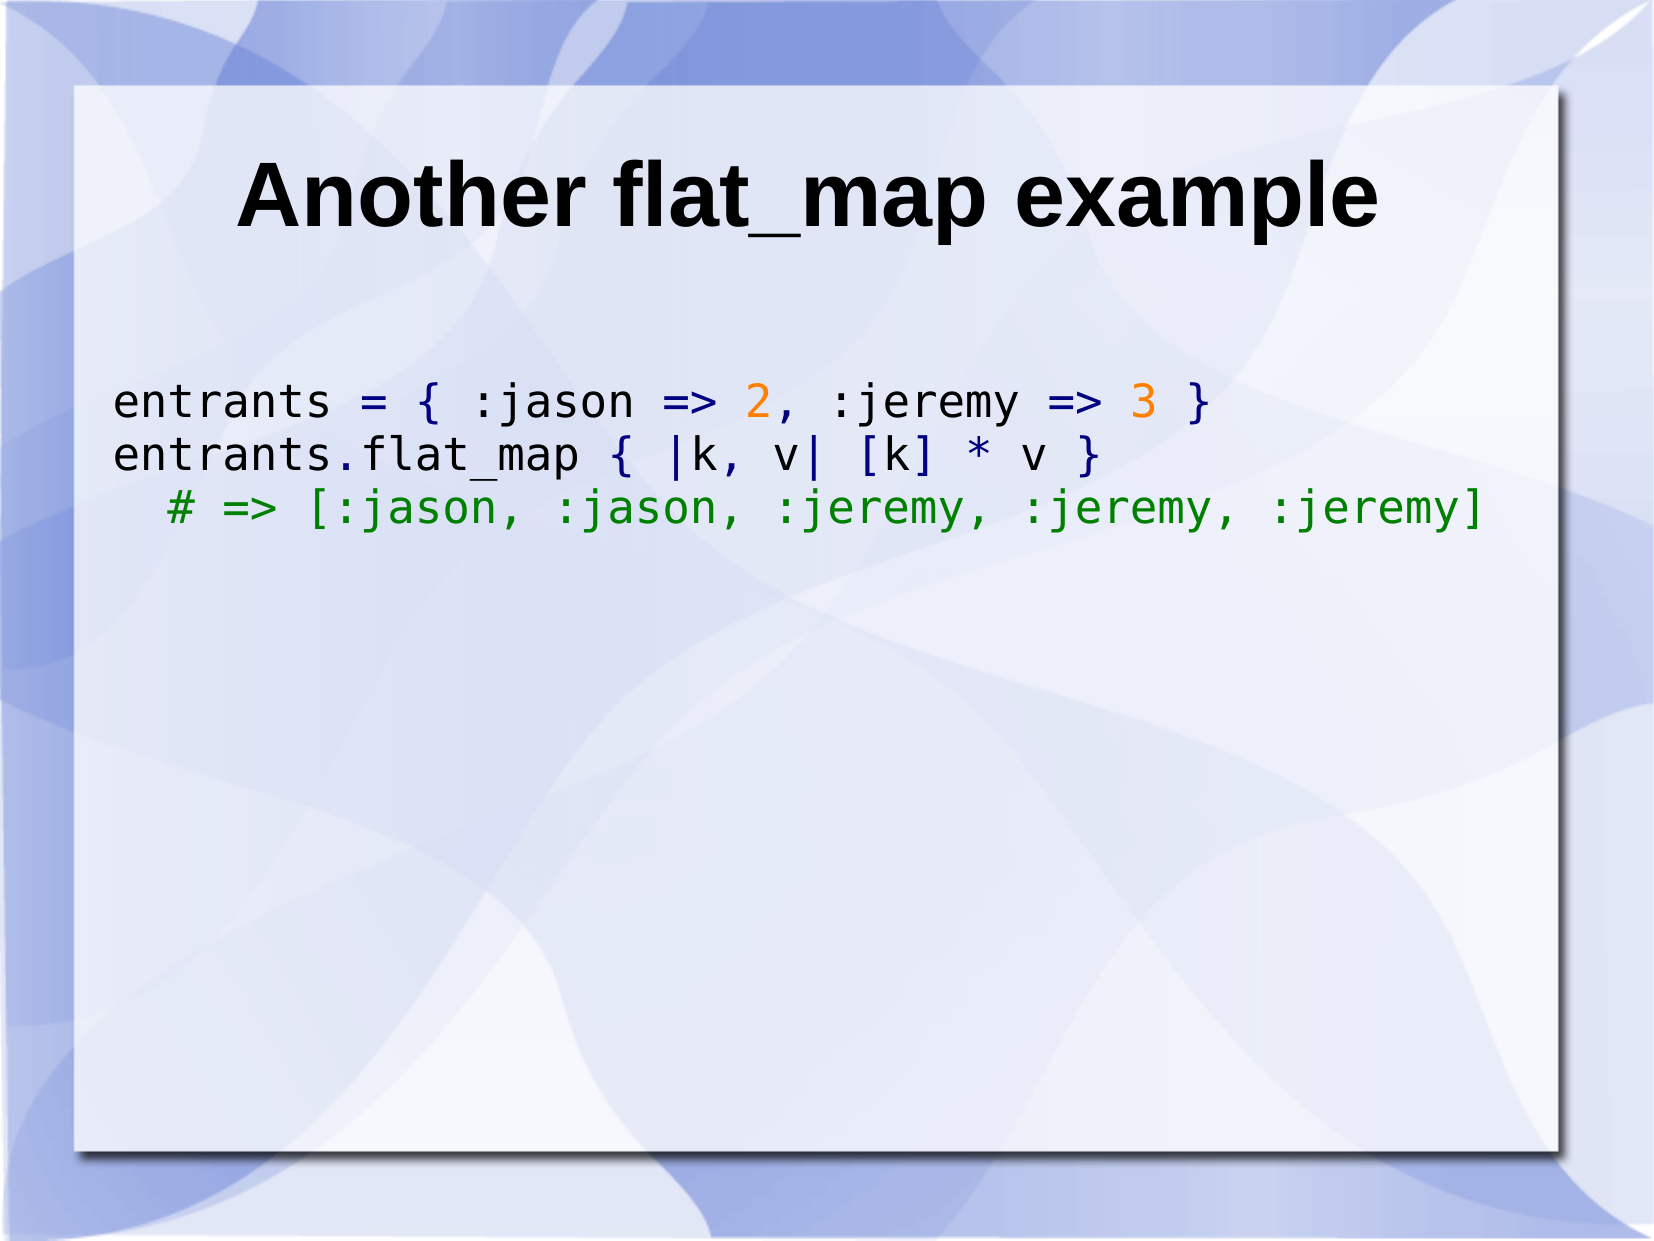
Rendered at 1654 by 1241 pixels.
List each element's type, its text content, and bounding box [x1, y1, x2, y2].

title Another flat_map example [82, 90, 1536, 298]
picture [0, 0, 1654, 1241]
text_box entrants = { :jason => 2, :jeremy => 3 } entrants.flat_map { |k, v| [k] * v } # => [:jason, :jason, :jeremy, :jeremy, :jeremy] [112, 375, 1538, 676]
